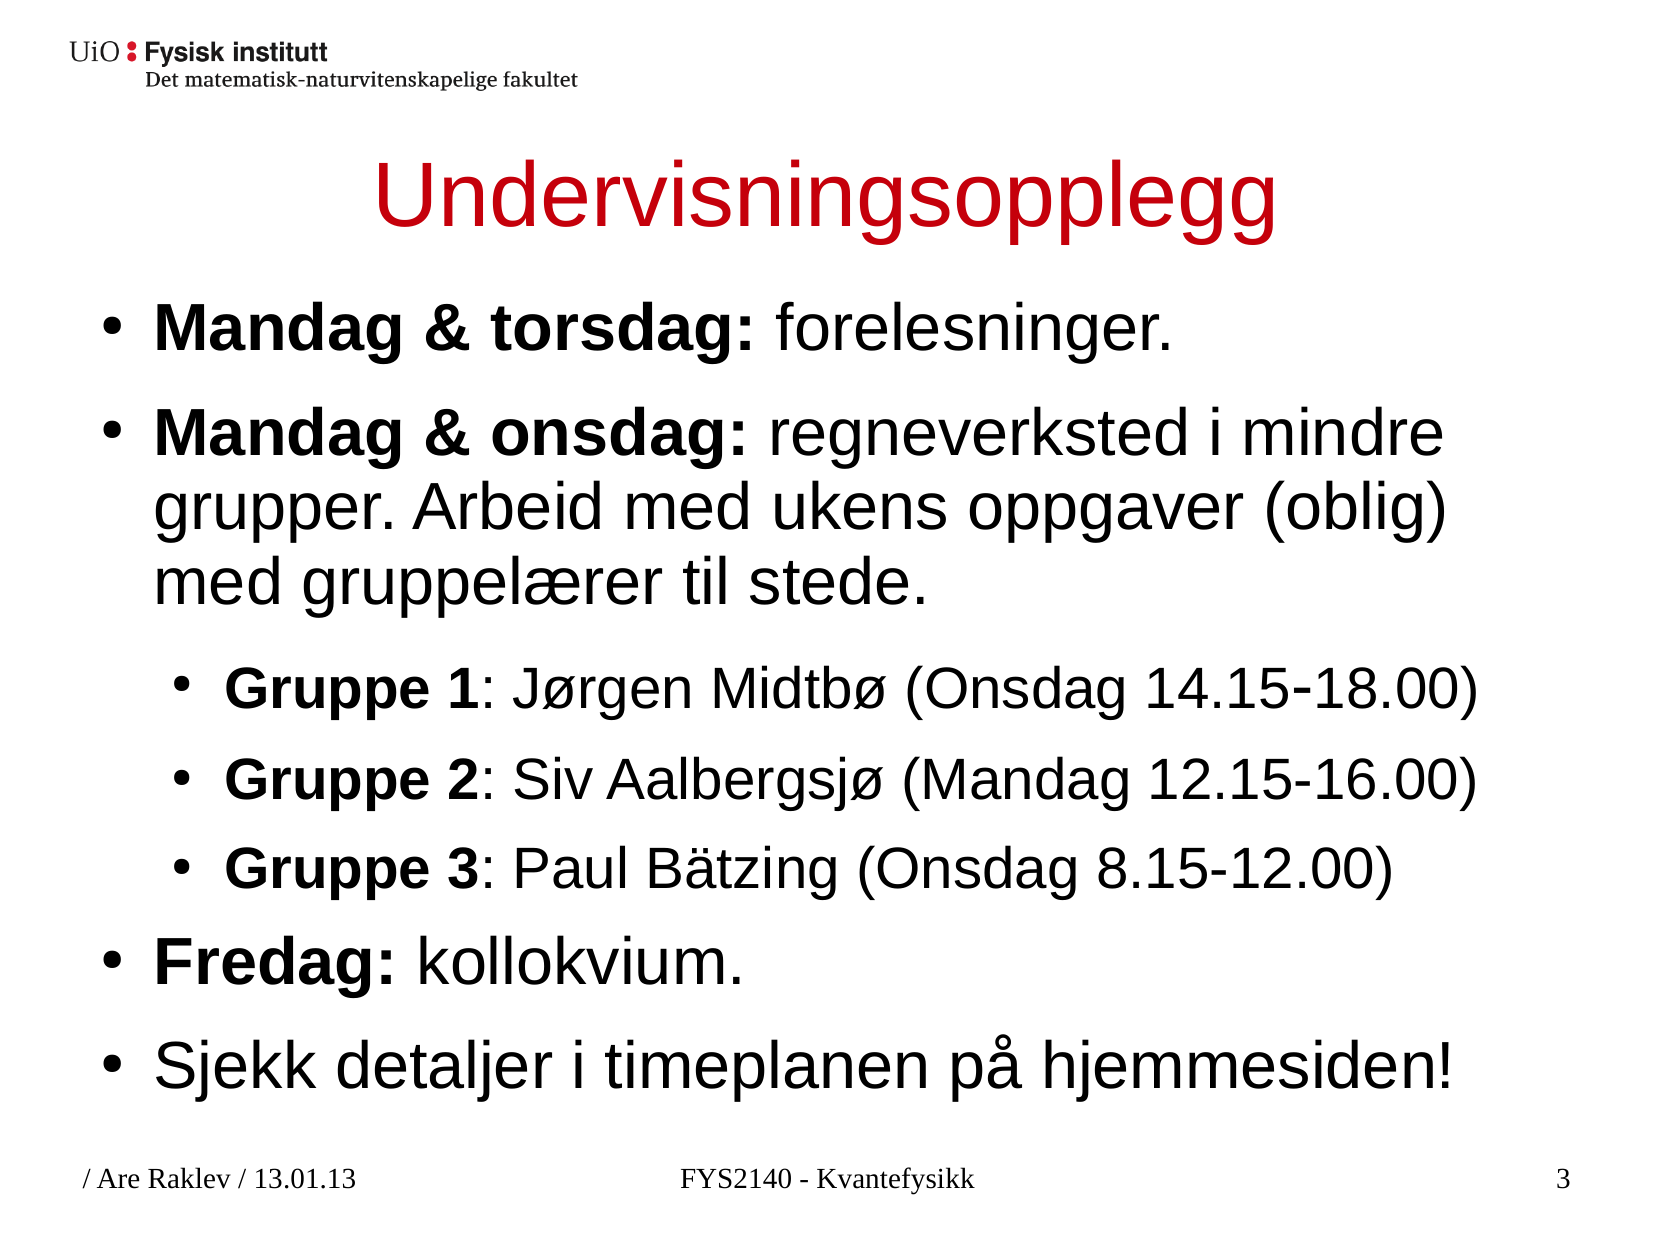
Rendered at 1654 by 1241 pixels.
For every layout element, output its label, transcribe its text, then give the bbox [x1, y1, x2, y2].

title Undervisningsopplegg [82, 90, 1571, 290]
list Mandag & torsdag: forelesninger. Mandag & onsdag: regneverksted i mindre grupper. Arbeid med ukens oppgaver (oblig) med gruppelærer til stede. Gruppe 1: Jørgen Midtbø (Onsdag 14.15-18.00) Gruppe 2: Siv Aalbergsjø (Mandag 12.15-16.00) Gruppe 3: Paul Bätzing (Onsdag 8.15-12.00) Fredag: kollokvium. Sjekk detaljer i timeplanen på hjemmesiden! [82, 290, 1571, 1102]
picture [68, 37, 581, 93]
